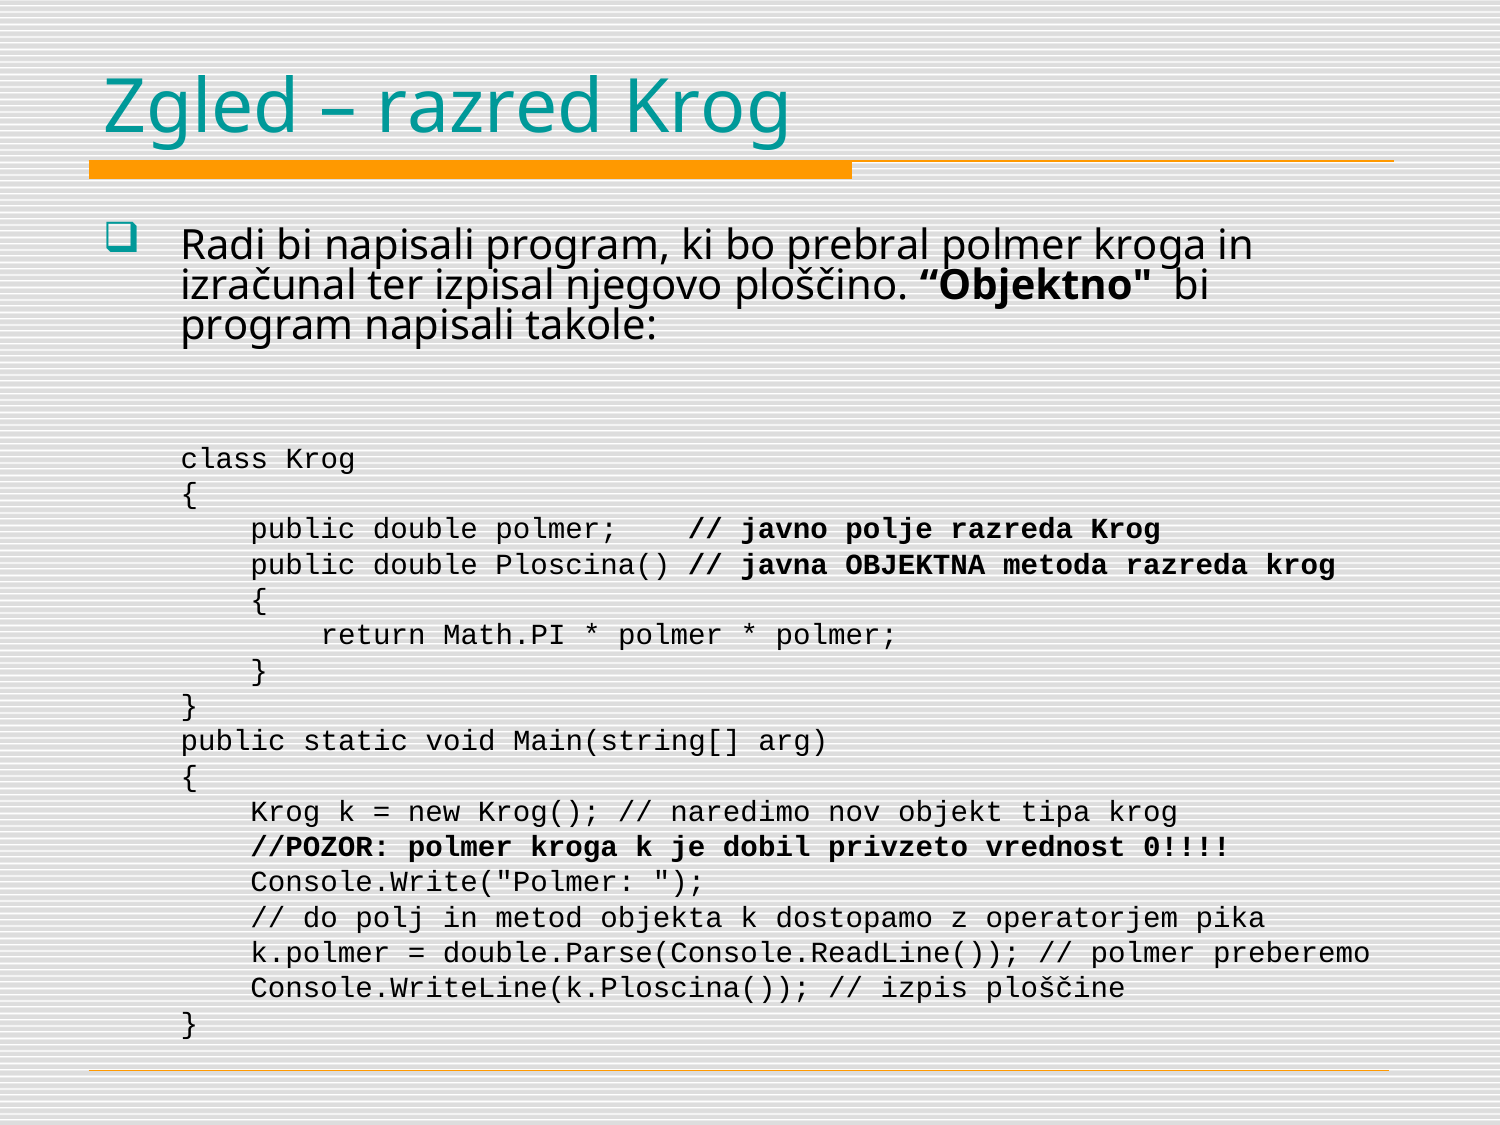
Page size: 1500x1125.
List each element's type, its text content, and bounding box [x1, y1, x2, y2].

list Radi bi napisali program, ki bo prebral polmer kroga in izračunal ter izpisal njegovo ploščino. “Objektno" bi program napisali takole: class Krog { public double polmer; // javno polje razreda Krog public double Ploscina() // javna OBJEKTNA metoda razreda krog { return Math.PI * polmer * polmer; } } public static void Main(string[] arg) { Krog k = new Krog(); // naredimo nov objekt tipa krog //POZOR: polmer kroga k je dobil privzeto vrednost 0!!!! Console.Write("Polmer: "); // do polj in metod objekta k dostopamo z operatorjem pika k.polmer = double.Parse(Console.ReadLine()); // polmer preberemo Console.WriteLine(k.Ploscina()); // izpis ploščine } [88, 220, 1401, 1059]
picture [0, 0, 1500, 1125]
title Zgled – razred Krog [88, 42, 1401, 155]
